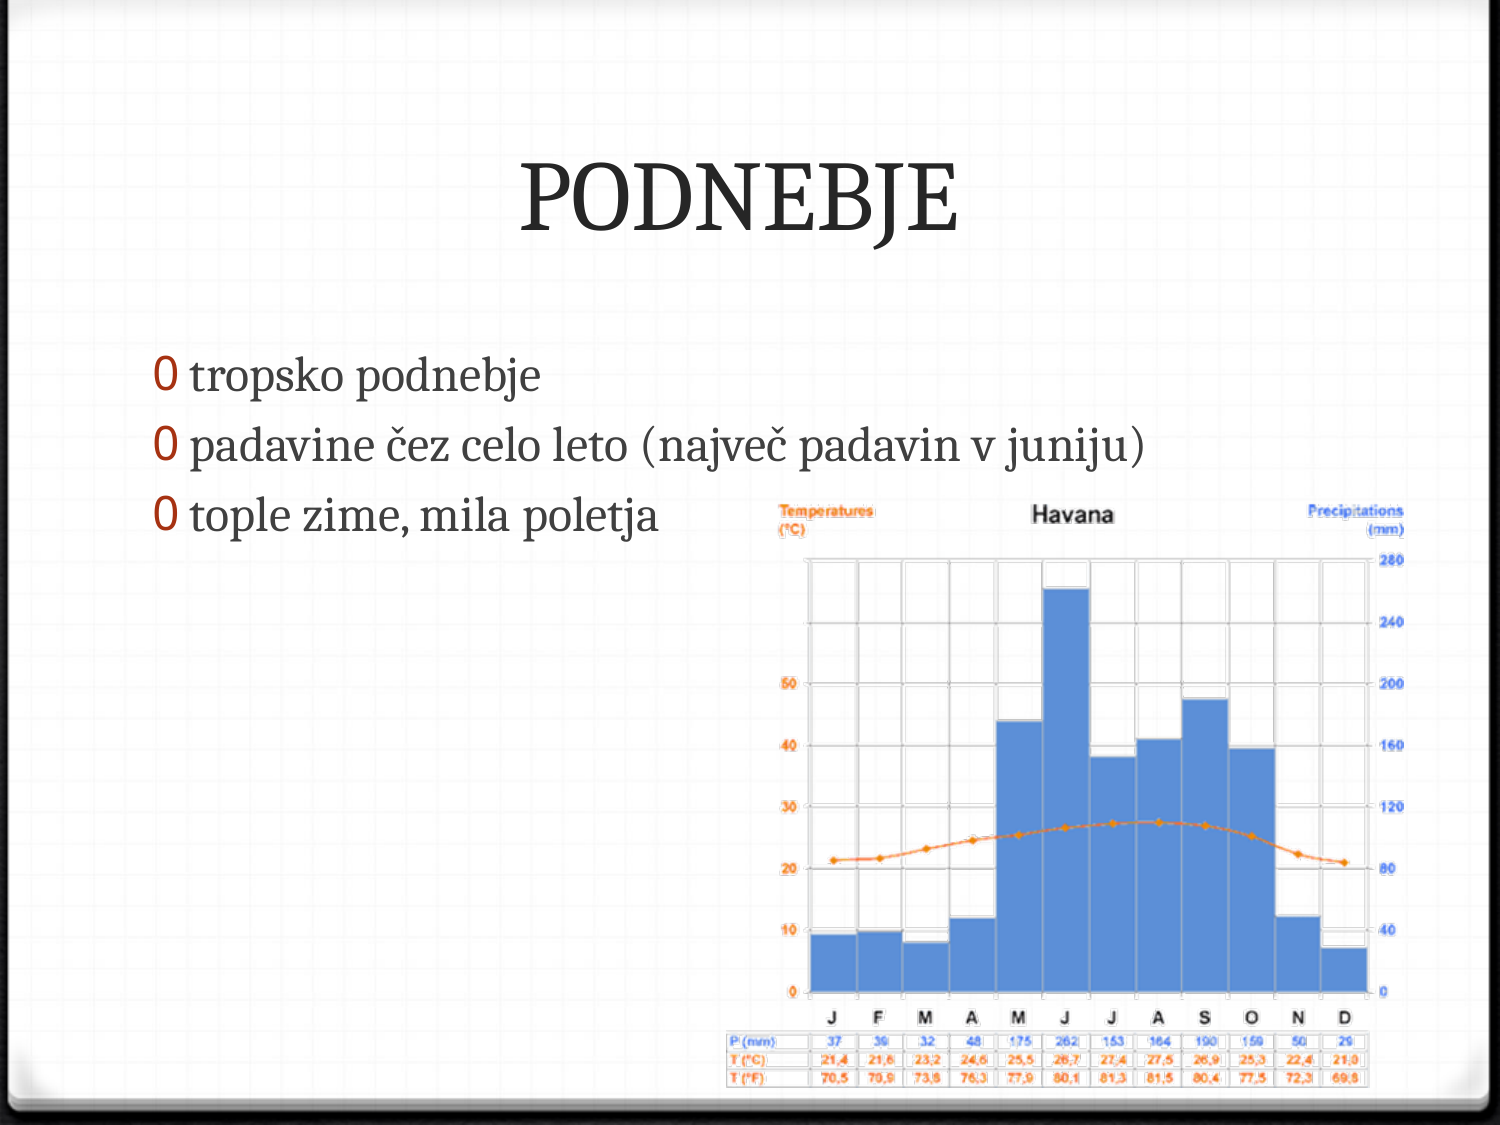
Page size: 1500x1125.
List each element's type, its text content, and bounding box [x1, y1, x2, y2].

list tropsko podnebje padavine čez celo leto (največ padavin v juniju) tople zime, mila poletja [137, 334, 1363, 983]
picture [0, 0, 1500, 1125]
title PODNEBJE [90, 71, 1410, 309]
